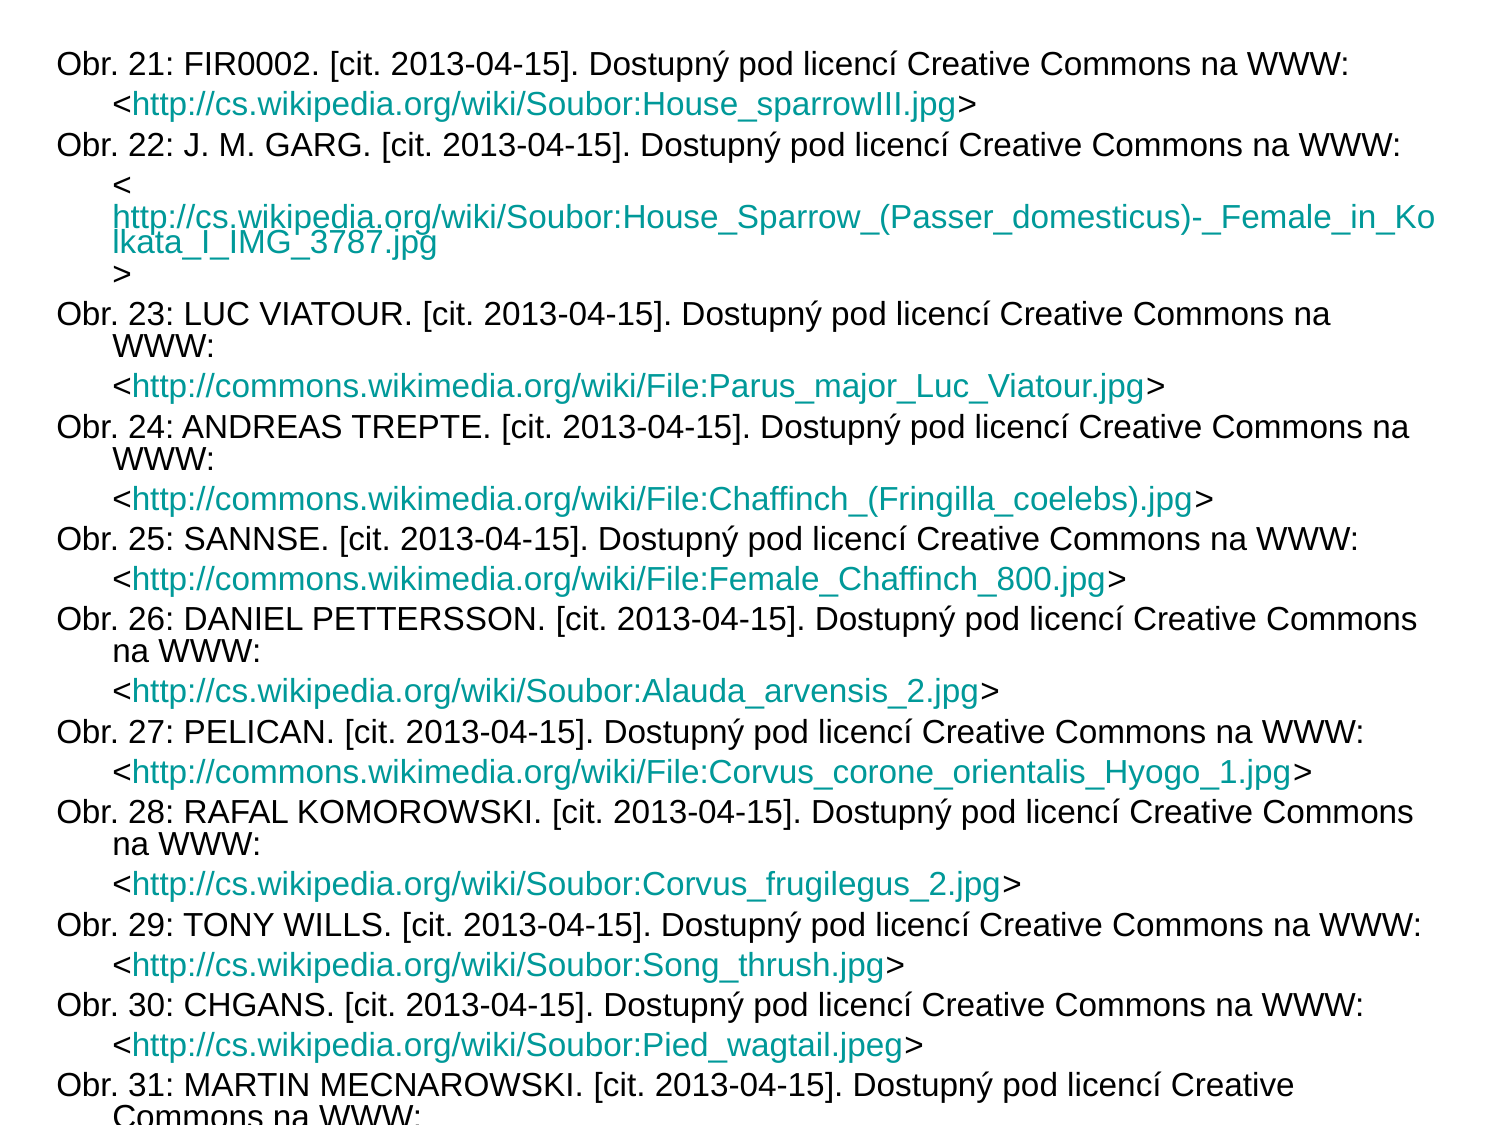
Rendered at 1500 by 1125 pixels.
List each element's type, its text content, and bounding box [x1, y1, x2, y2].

list Obr. 21: FIR0002. [cit. 2013-04-15]. Dostupný pod licencí Creative Commons na WWW: <http://cs.wikipedia.org/wiki/Soubor:House_sparrowIII.jpg> Obr. 22: J. M. GARG. [cit. 2013-04-15]. Dostupný pod licencí Creative Commons na WWW: <http://cs.wikipedia.org/wiki/Soubor:House_Sparrow_(Passer_domesticus)-_Female_in_Kolkata_I_IMG_3787.jpg> Obr. 23: LUC VIATOUR. [cit. 2013-04-15]. Dostupný pod licencí Creative Commons na WWW: <http://commons.wikimedia.org/wiki/File:Parus_major_Luc_Viatour.jpg> Obr. 24: ANDREAS TREPTE. [cit. 2013-04-15]. Dostupný pod licencí Creative Commons na WWW: <http://commons.wikimedia.org/wiki/File:Chaffinch_(Fringilla_coelebs).jpg> Obr. 25: SANNSE. [cit. 2013-04-15]. Dostupný pod licencí Creative Commons na WWW: <http://commons.wikimedia.org/wiki/File:Female_Chaffinch_800.jpg> Obr. 26: DANIEL PETTERSSON. [cit. 2013-04-15]. Dostupný pod licencí Creative Commons na WWW: <http://cs.wikipedia.org/wiki/Soubor:Alauda_arvensis_2.jpg> Obr. 27: PELICAN. [cit. 2013-04-15]. Dostupný pod licencí Creative Commons na WWW: <http://commons.wikimedia.org/wiki/File:Corvus_corone_orientalis_Hyogo_1.jpg> Obr. 28: RAFAL KOMOROWSKI. [cit. 2013-04-15]. Dostupný pod licencí Creative Commons na WWW: <http://cs.wikipedia.org/wiki/Soubor:Corvus_frugilegus_2.jpg> Obr. 29: TONY WILLS. [cit. 2013-04-15]. Dostupný pod licencí Creative Commons na WWW: <http://cs.wikipedia.org/wiki/Soubor:Song_thrush.jpg> Obr. 30: CHGANS. [cit. 2013-04-15]. Dostupný pod licencí Creative Commons na WWW: <http://cs.wikipedia.org/wiki/Soubor:Pied_wagtail.jpeg> Obr. 31: MARTIN MECNAROWSKI. [cit. 2013-04-15]. Dostupný pod licencí Creative Commons na WWW: <http://commons.wikimedia.org/wiki/File:Hirundo_rustica_1_(Martin_Mecnarowski).jpg> [41, 42, 1459, 1125]
